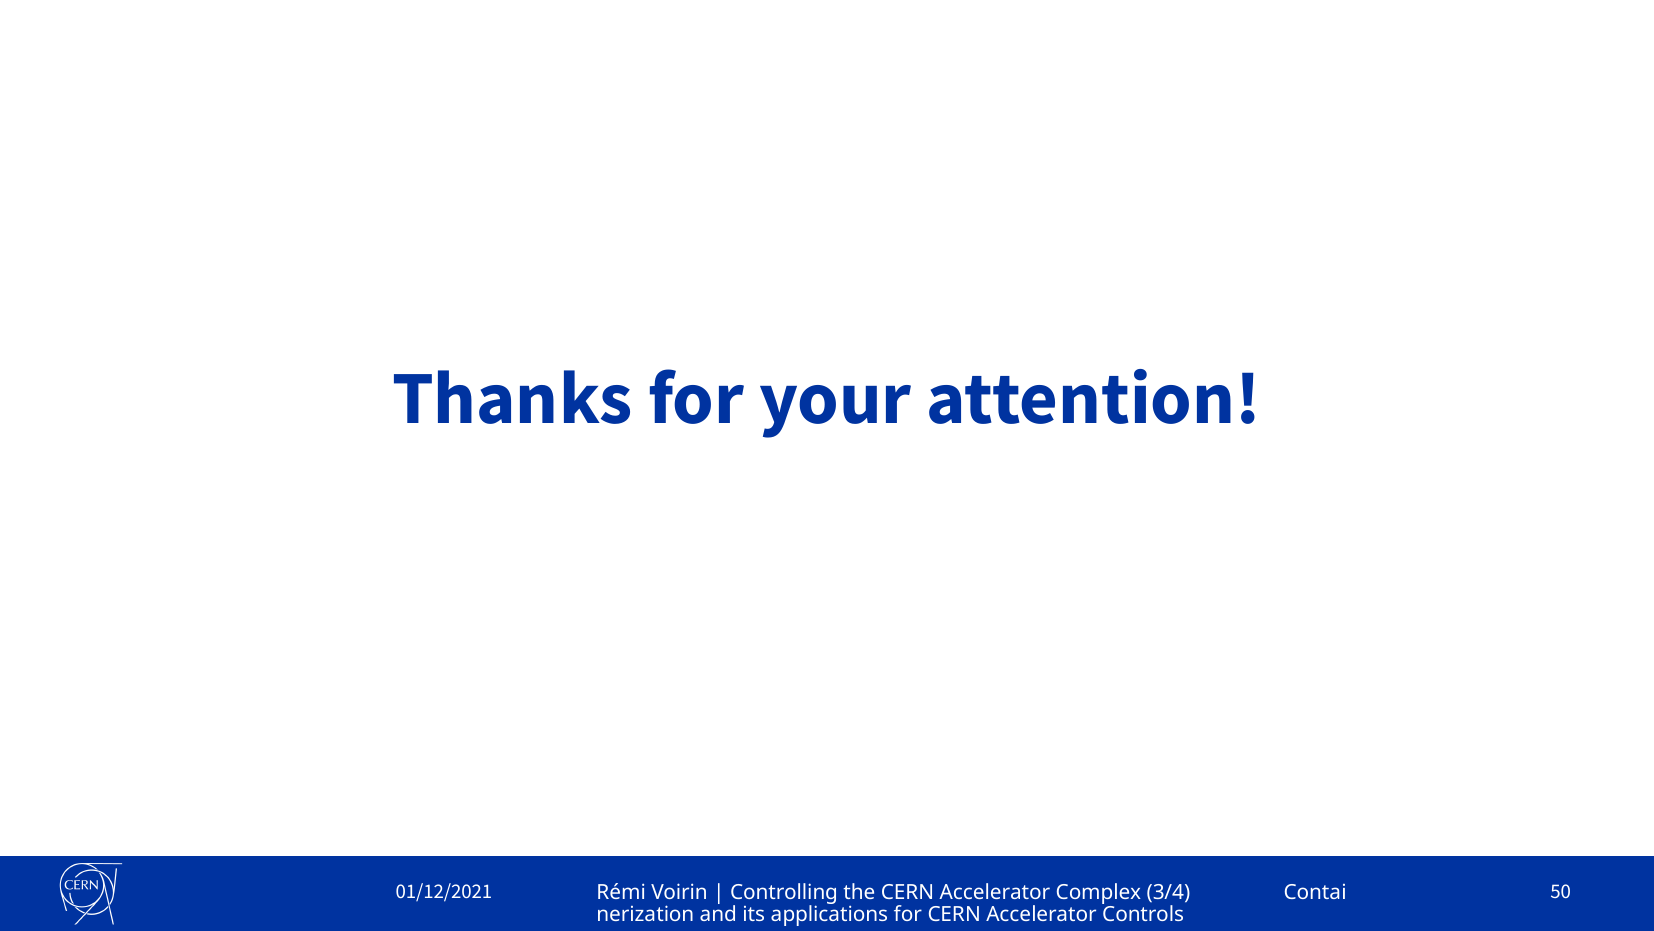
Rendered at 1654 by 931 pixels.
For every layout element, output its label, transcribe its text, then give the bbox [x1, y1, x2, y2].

subtitle Thanks for your attention! [82, 37, 1571, 757]
picture [56, 859, 127, 928]
